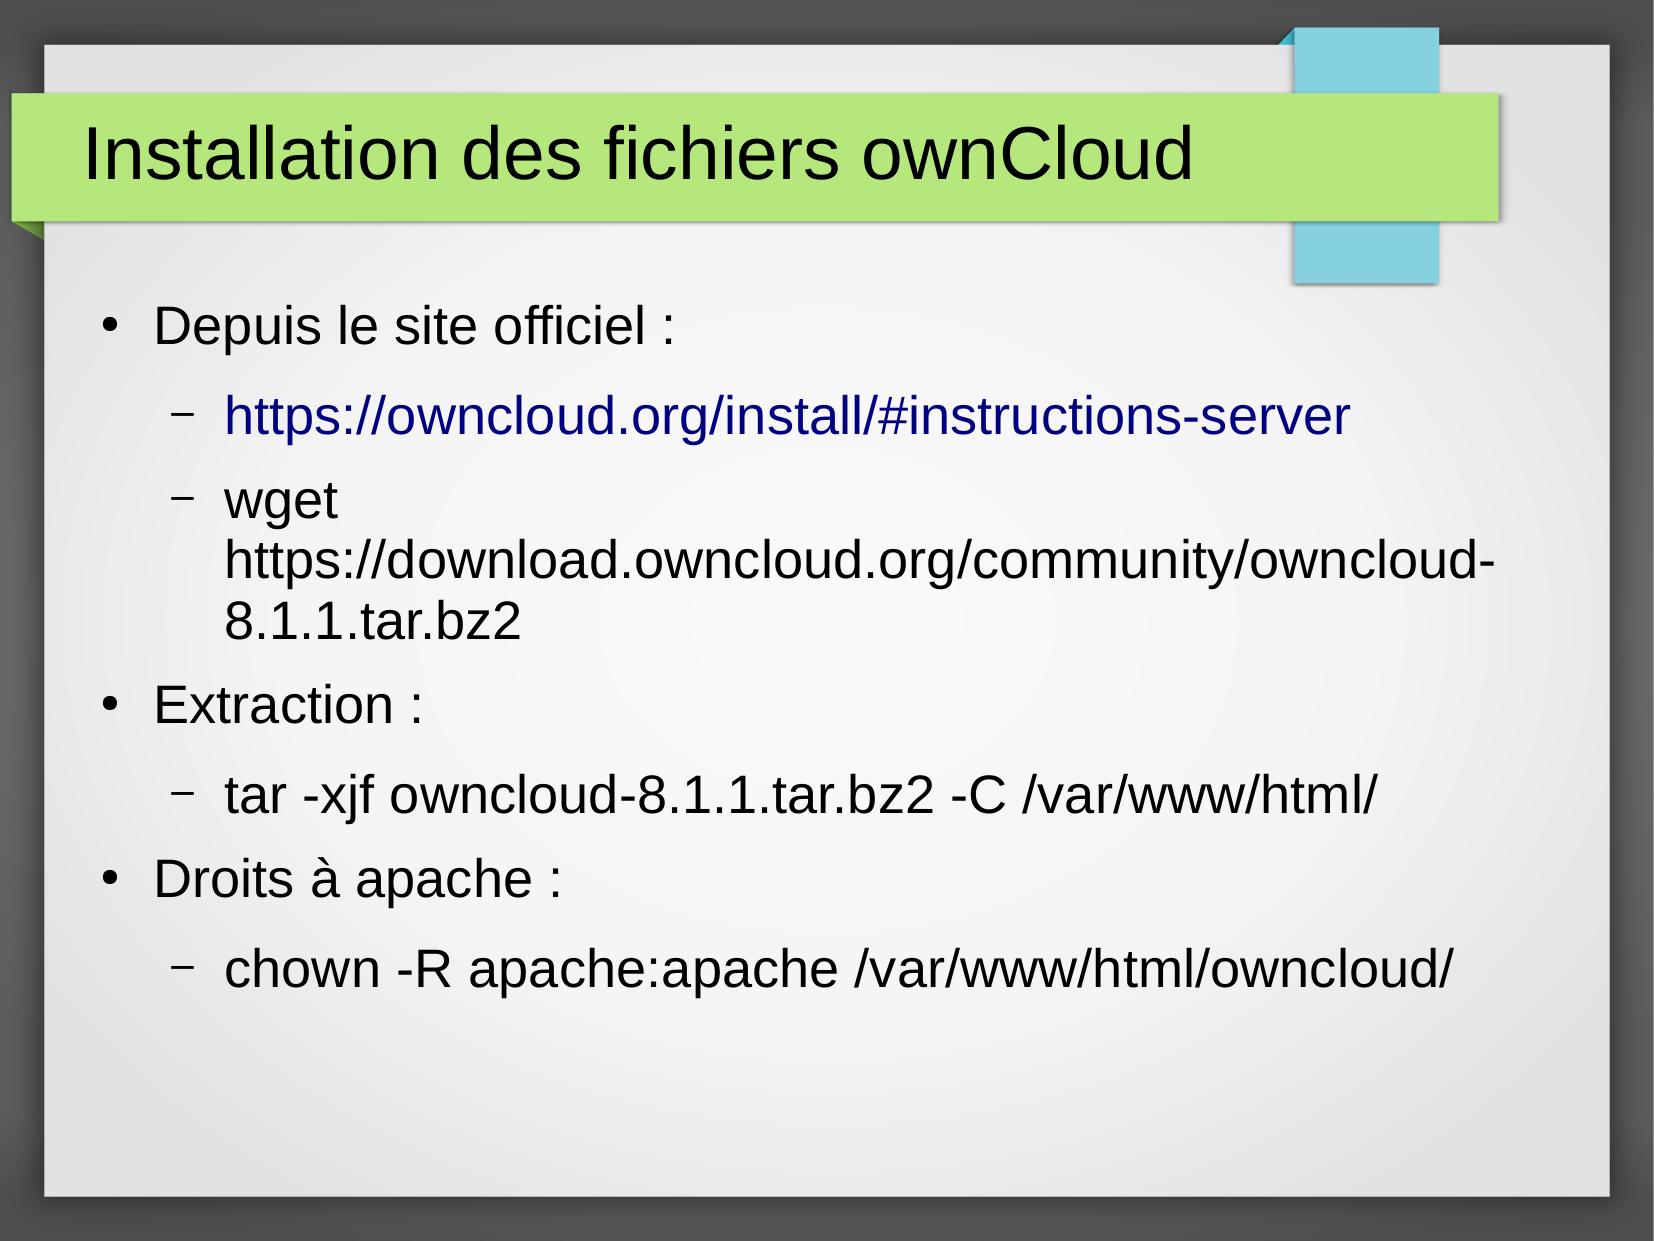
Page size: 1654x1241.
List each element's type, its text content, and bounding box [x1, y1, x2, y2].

picture [0, 0, 1654, 1241]
list Depuis le site officiel : https://owncloud.org/install/#instructions-server wget https://download.owncloud.org/community/owncloud-8.1.1.tar.bz2 Extraction : tar -xjf owncloud-8.1.1.tar.bz2 -C /var/www/html/ Droits à apache : chown -R apache:apache /var/www/html/owncloud/ [82, 295, 1571, 1015]
title Installation des fichiers ownCloud [82, 94, 1264, 213]
